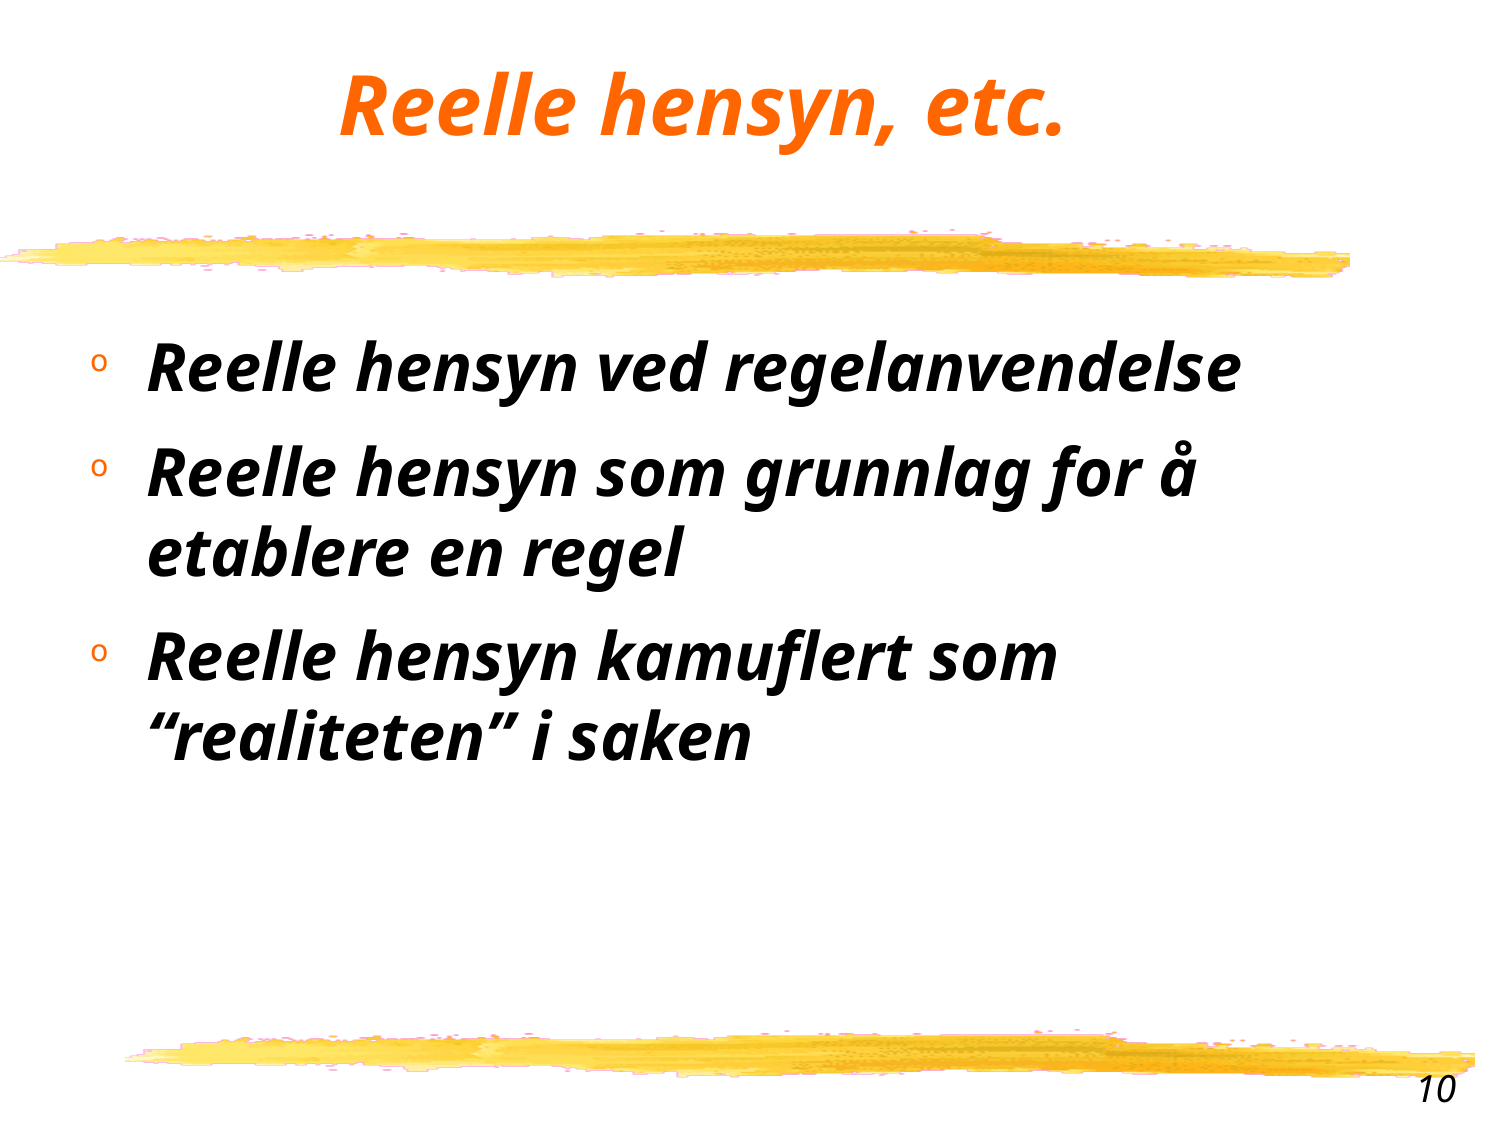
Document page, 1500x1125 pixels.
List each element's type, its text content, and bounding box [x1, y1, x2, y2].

slide_number <number> [1400, 1050, 1500, 1125]
picture [125, 1024, 1475, 1088]
title Reelle hensyn, etc. [66, 37, 1342, 225]
list Reelle hensyn ved regelanvendelse Reelle hensyn som grunnlag for å etablere en regel Reelle hensyn kamuflert som “realiteten” i saken [75, 309, 1417, 1000]
picture [0, 224, 1350, 288]
